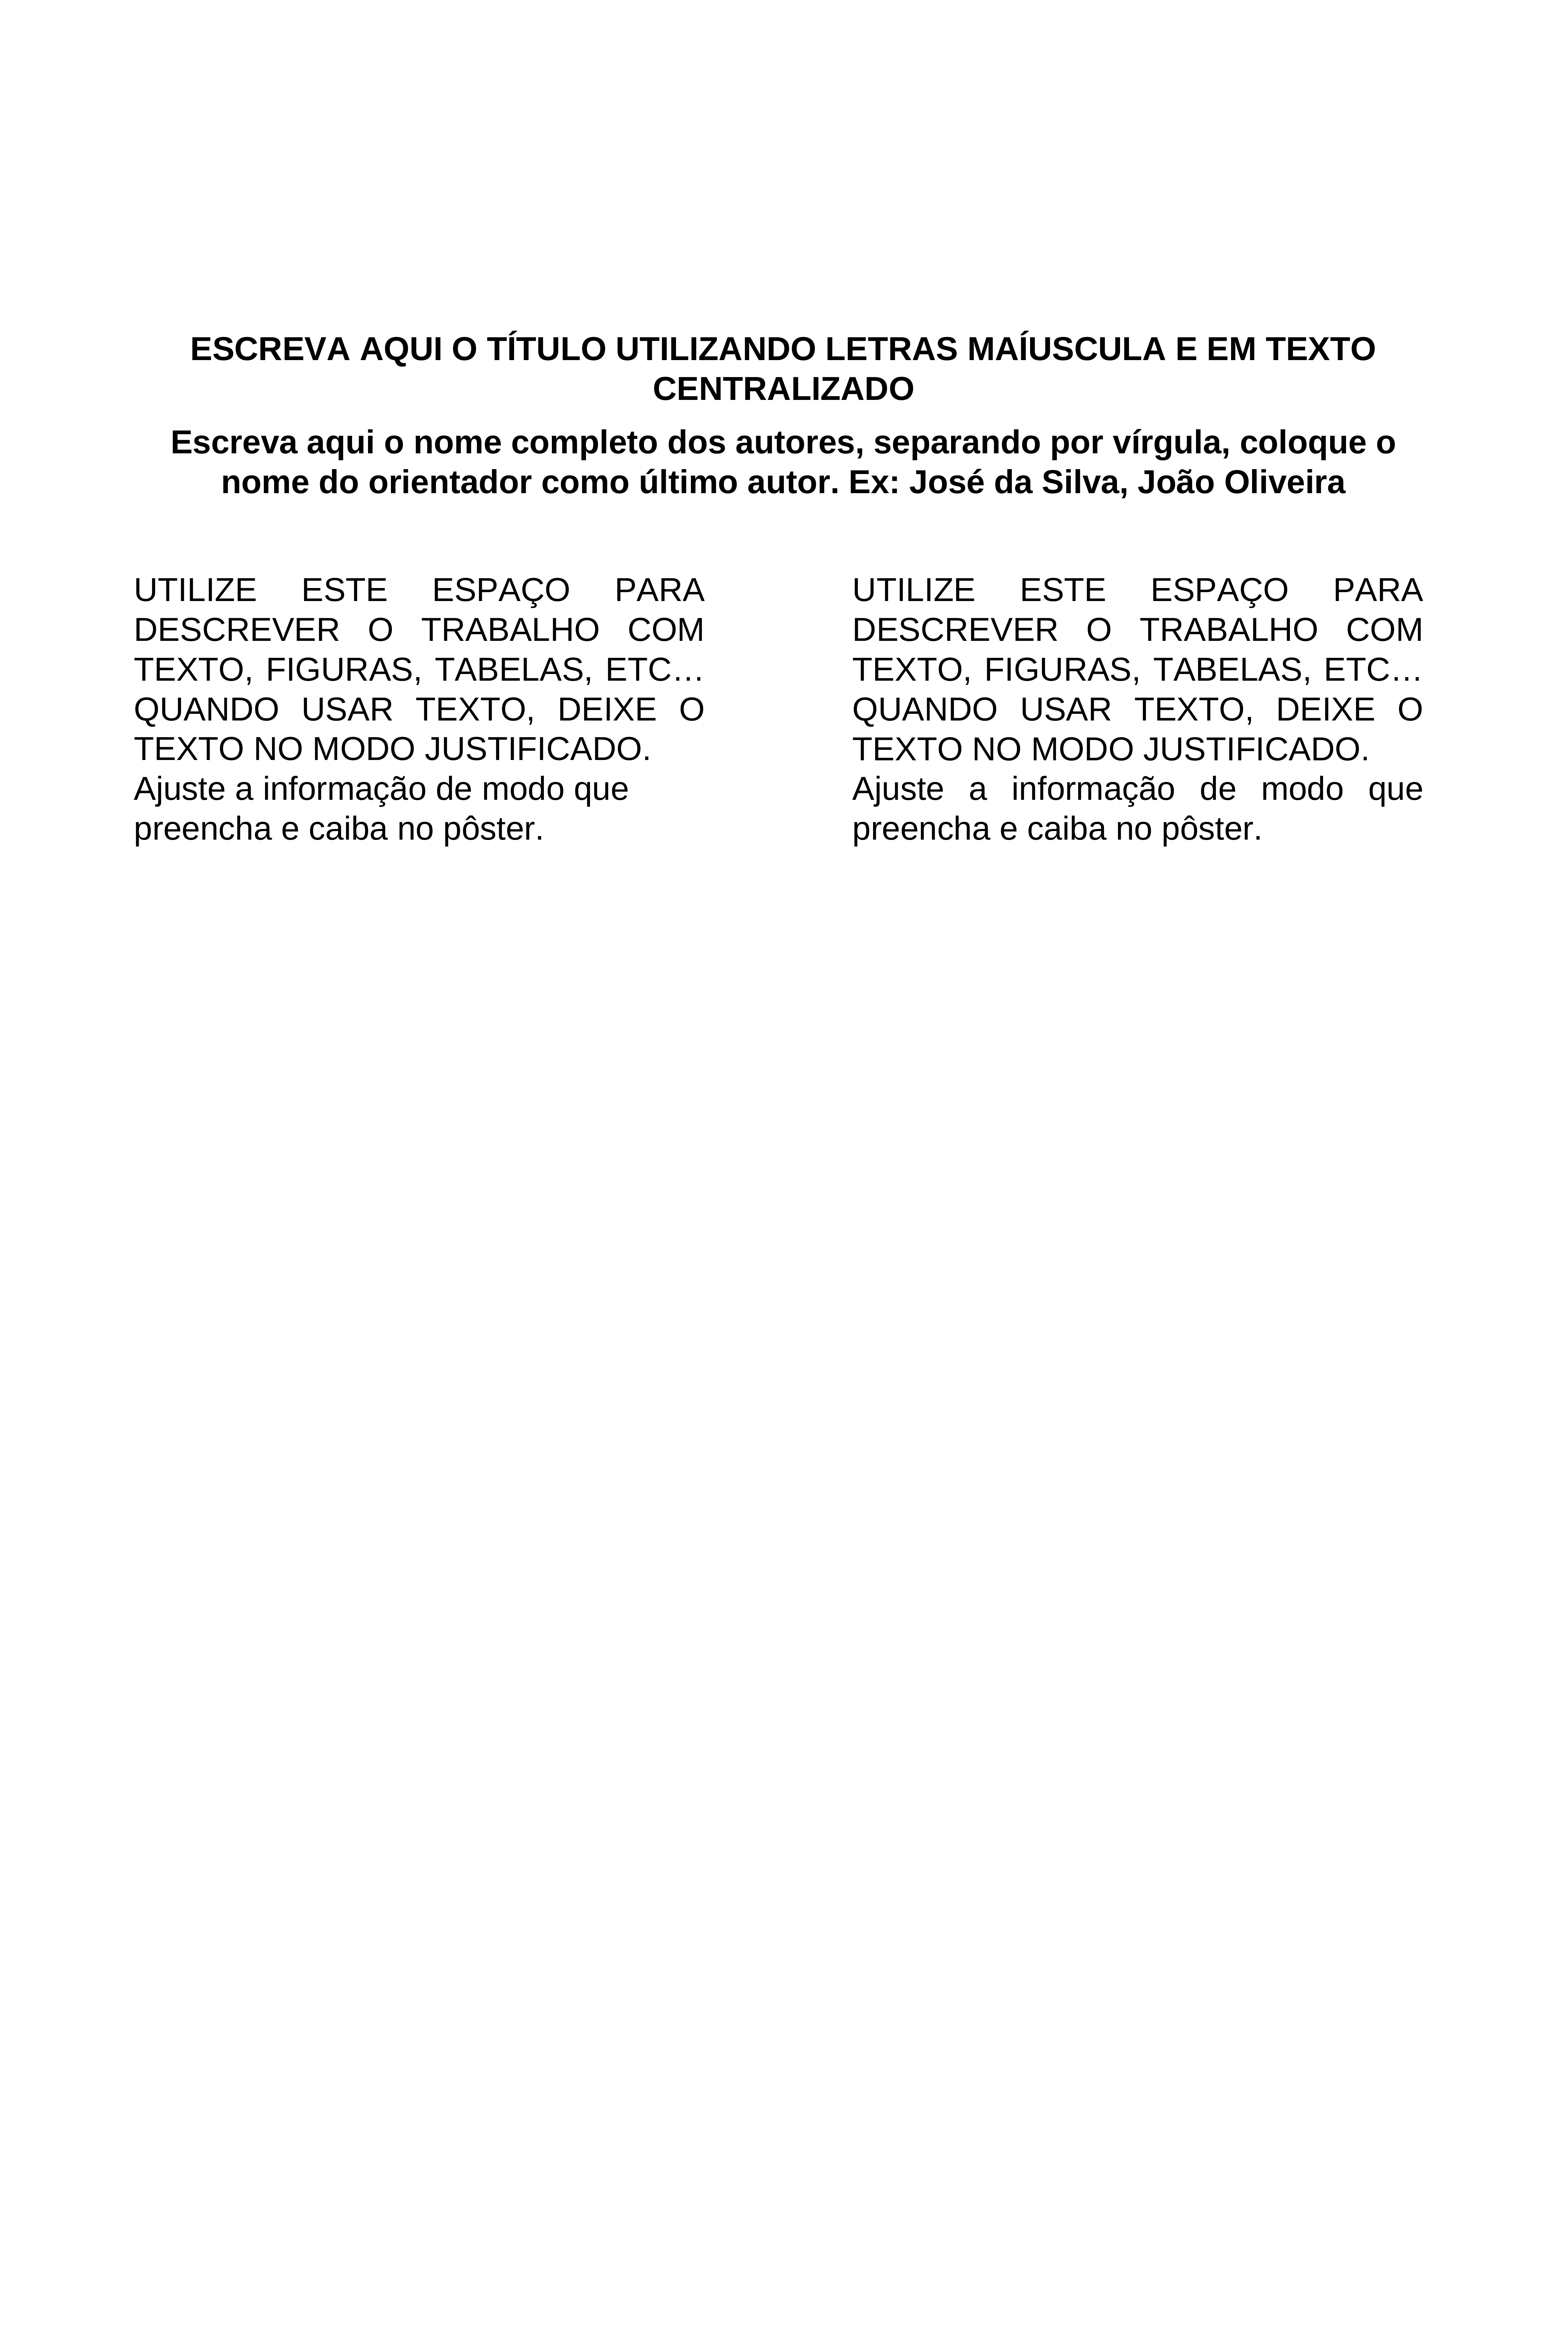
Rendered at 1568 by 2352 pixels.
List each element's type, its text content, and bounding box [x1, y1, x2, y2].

text_box UTILIZE ESTE ESPAÇO PARA DESCREVER O TRABALHO COM TEXTO, FIGURAS, TABELAS, ETC… QUANDO USAR TEXTO, DEIXE O TEXTO NO MODO JUSTIFICADO. Ajuste a informação de modo que preencha e caiba no pôster. [849, 565, 1437, 2234]
text_box UTILIZE ESTE ESPAÇO PARA DESCREVER O TRABALHO COM TEXTO, FIGURAS, TABELAS, ETC… QUANDO USAR TEXTO, DEIXE O TEXTO NO MODO JUSTIFICADO. Ajuste a informação de modo que preencha e caiba no pôster. [130, 565, 719, 2233]
text_box Escreva aqui o nome completo dos autores, separando por vírgula, coloque o nome do orientador como último autor. Ex: José da Silva, João Oliveira [130, 417, 1437, 536]
text_box ESCREVA AQUI O TÍTULO UTILIZANDO LETRAS MAÍUSCULA E EM TEXTO CENTRALIZADO [130, 324, 1437, 417]
